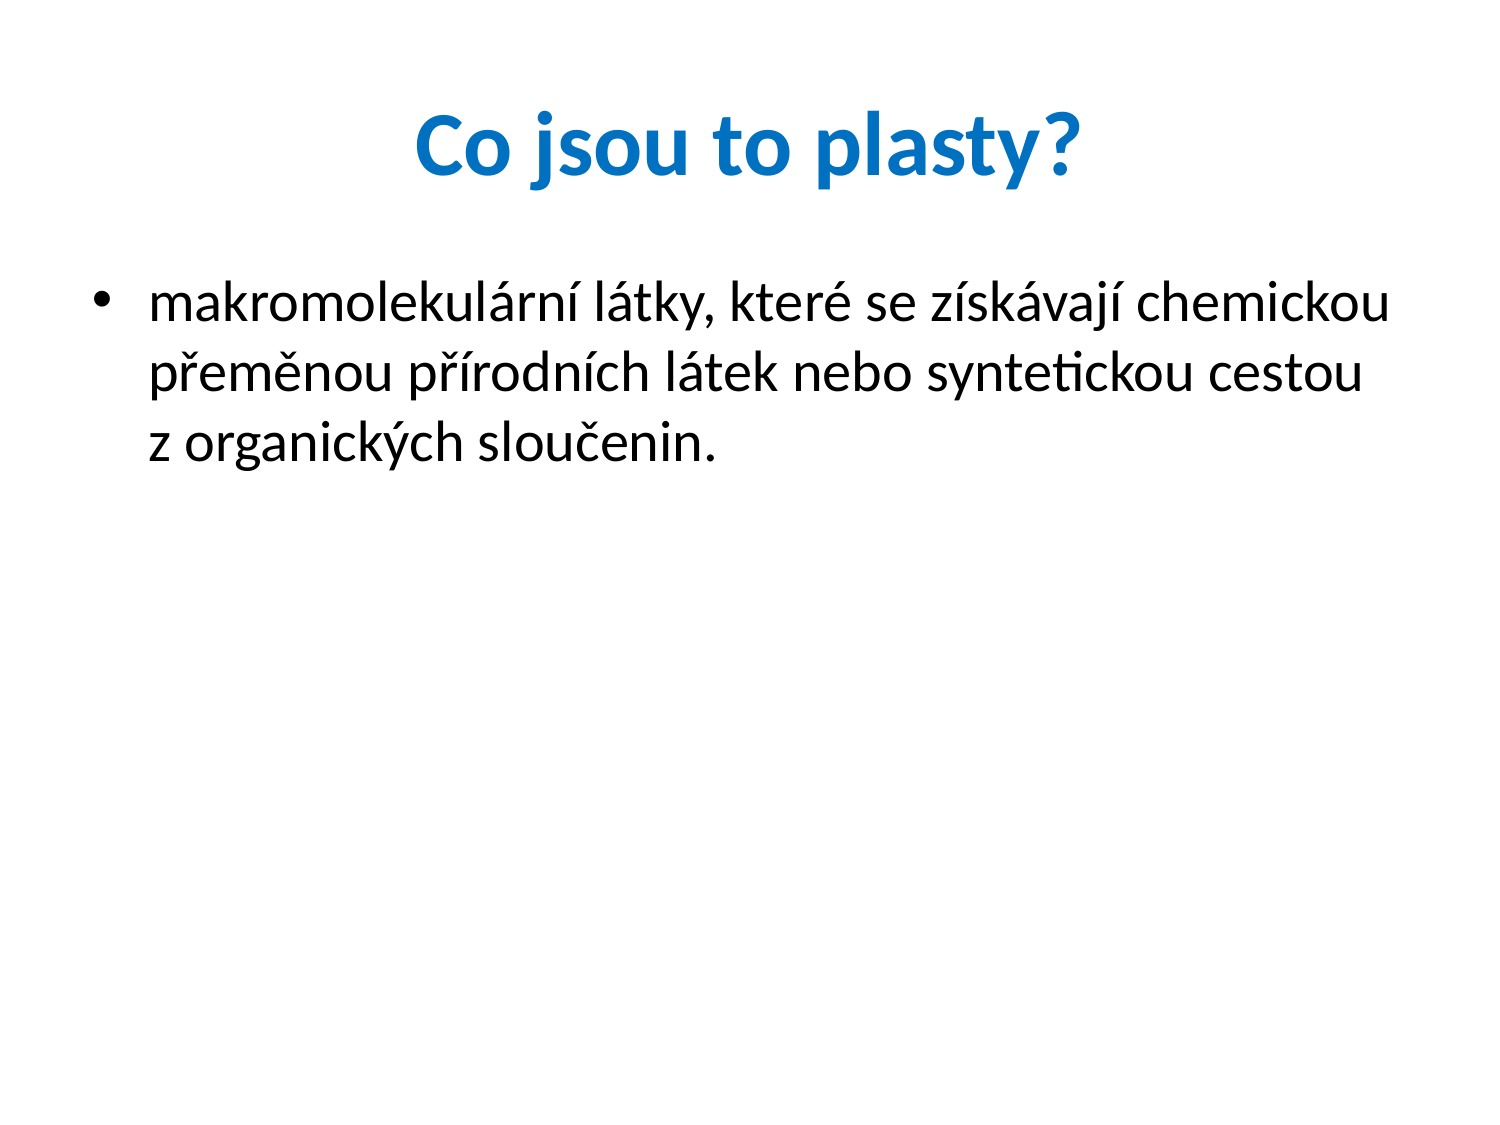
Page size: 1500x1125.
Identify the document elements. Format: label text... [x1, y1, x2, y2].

list makromolekulární látky, které se získávají chemickou přeměnou přírodních látek nebo syntetickou cestou z organických sloučenin. [76, 255, 1427, 658]
title Co jsou to plasty? [75, 45, 1426, 233]
